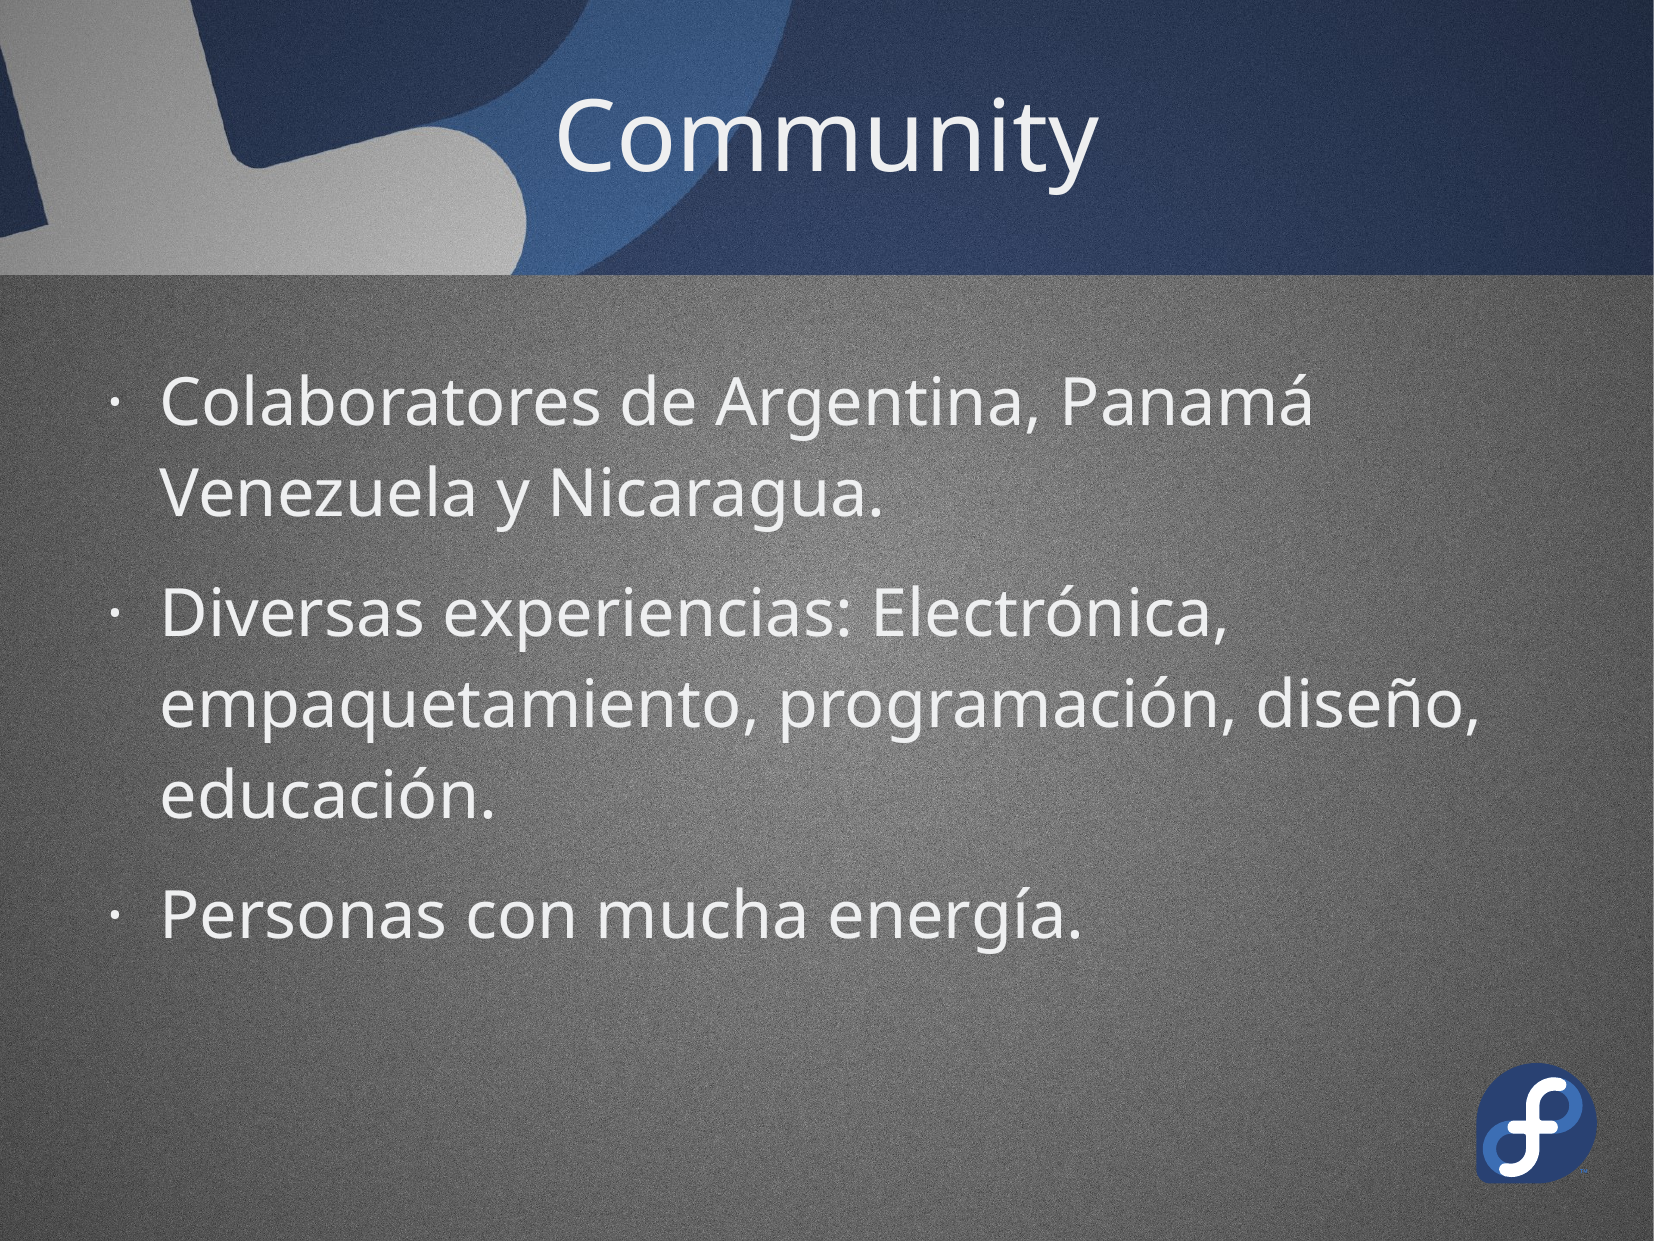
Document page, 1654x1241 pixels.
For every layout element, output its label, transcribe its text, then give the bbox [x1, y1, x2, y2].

title Community [88, 16, 1565, 250]
picture [0, 0, 1654, 1241]
list Colaboratores de Argentina, Panamá Venezuela y Nicaragua. Diversas experiencias: Electrónica, empaquetamiento, programación, diseño, educación. Personas con mucha energía. [88, 354, 1565, 1063]
